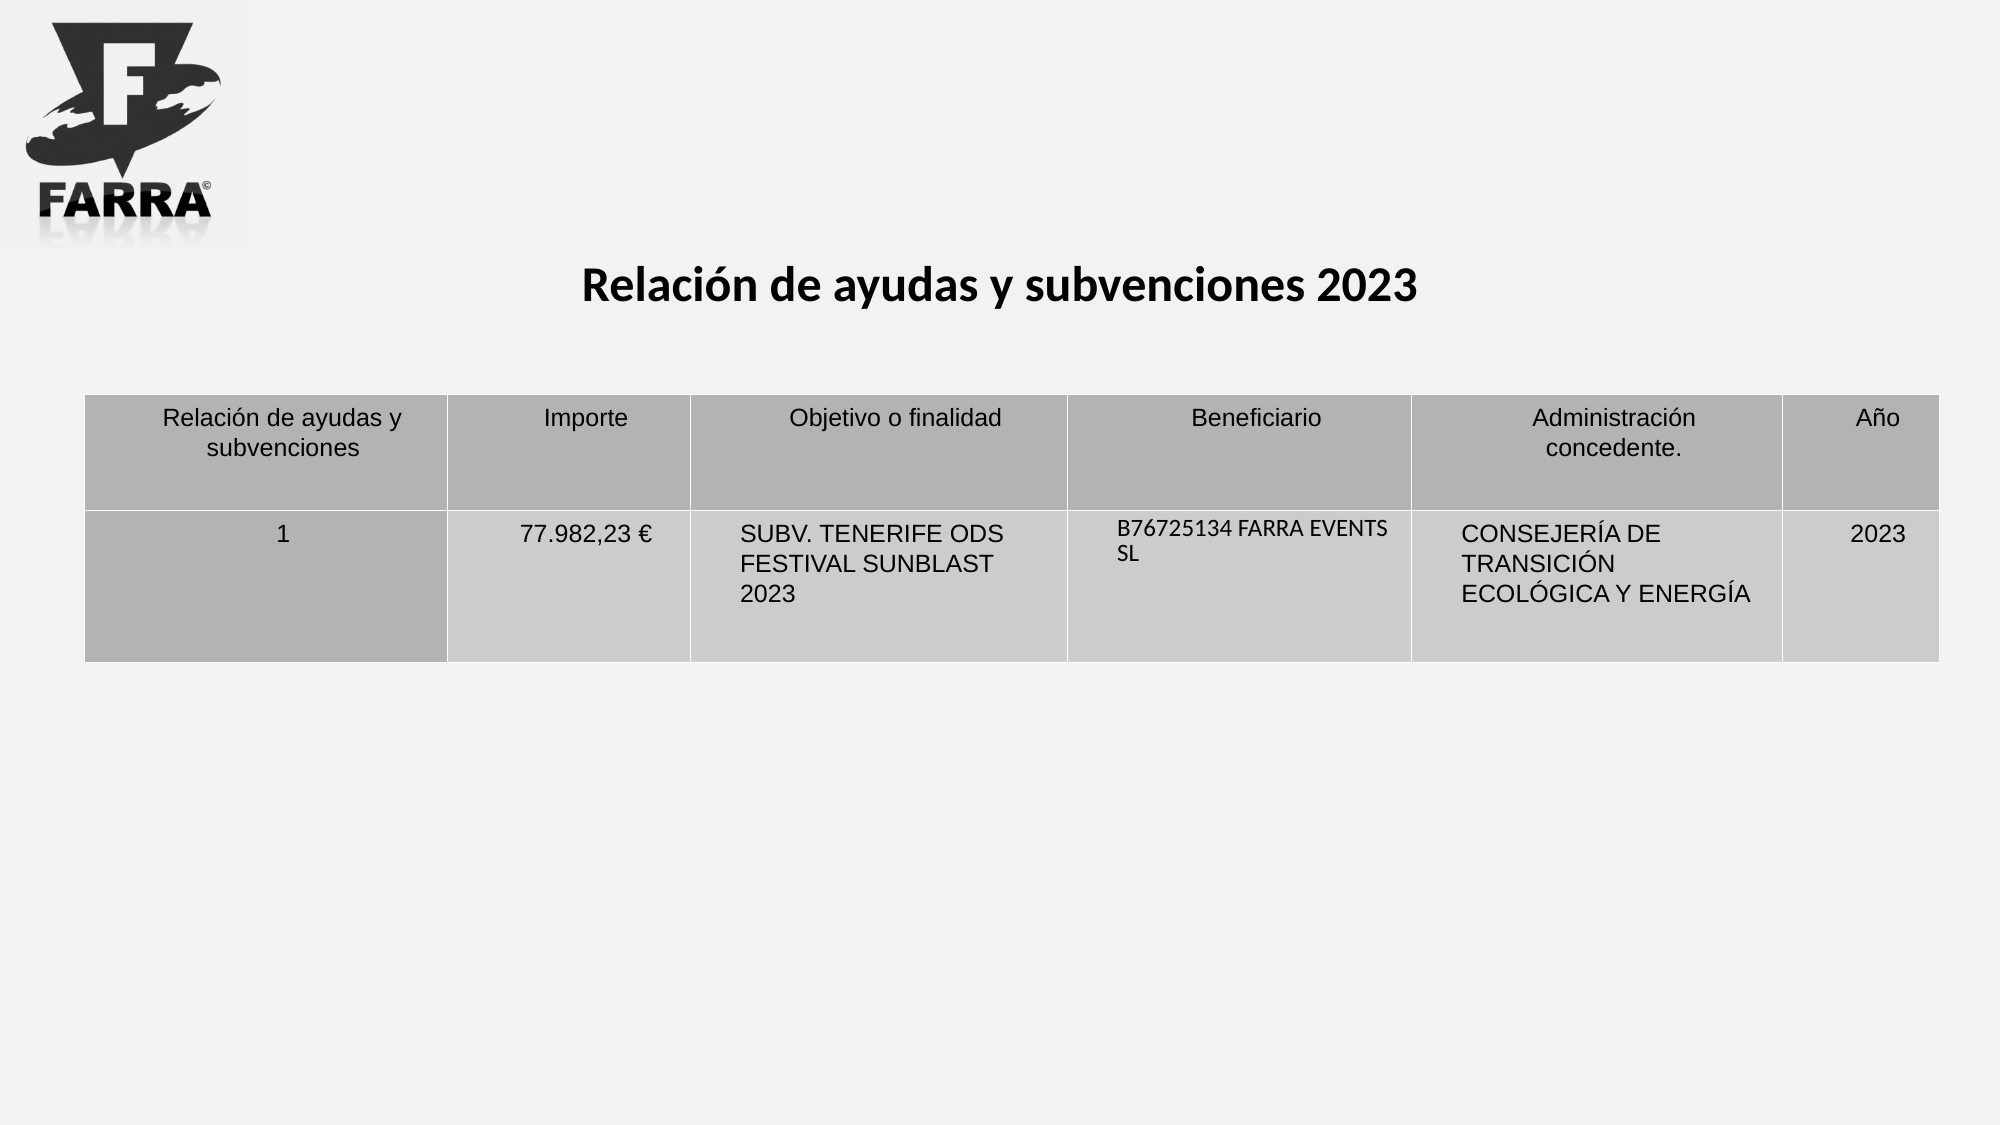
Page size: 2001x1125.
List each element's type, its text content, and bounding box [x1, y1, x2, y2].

table_cell B76725134 FARRA EVENTS SL [1068, 511, 1411, 662]
table_cell SUBV. TENERIFE ODS FESTIVAL SUNBLAST 2023 [691, 511, 1067, 662]
table_header Objetivo o finalidad [691, 395, 1067, 510]
table_header Año [1783, 395, 1939, 510]
table_header Importe [448, 395, 690, 510]
text_box [0, 0, 2000, 1125]
subtitle Relación de ayudas y subvenciones 2023 [249, 251, 1750, 394]
table_cell 1 [85, 511, 447, 662]
table_header Relación de ayudas y subvenciones [85, 395, 447, 510]
table_cell CONSEJERÍA DE TRANSICIÓN ECOLÓGICA Y ENERGÍA [1412, 511, 1782, 662]
table_cell 77.982,23 € [448, 511, 690, 662]
table_header Beneficiario [1068, 395, 1411, 510]
table_cell 2023 [1783, 511, 1939, 662]
picture [0, 0, 250, 252]
table_header Administración concedente. [1412, 395, 1782, 510]
